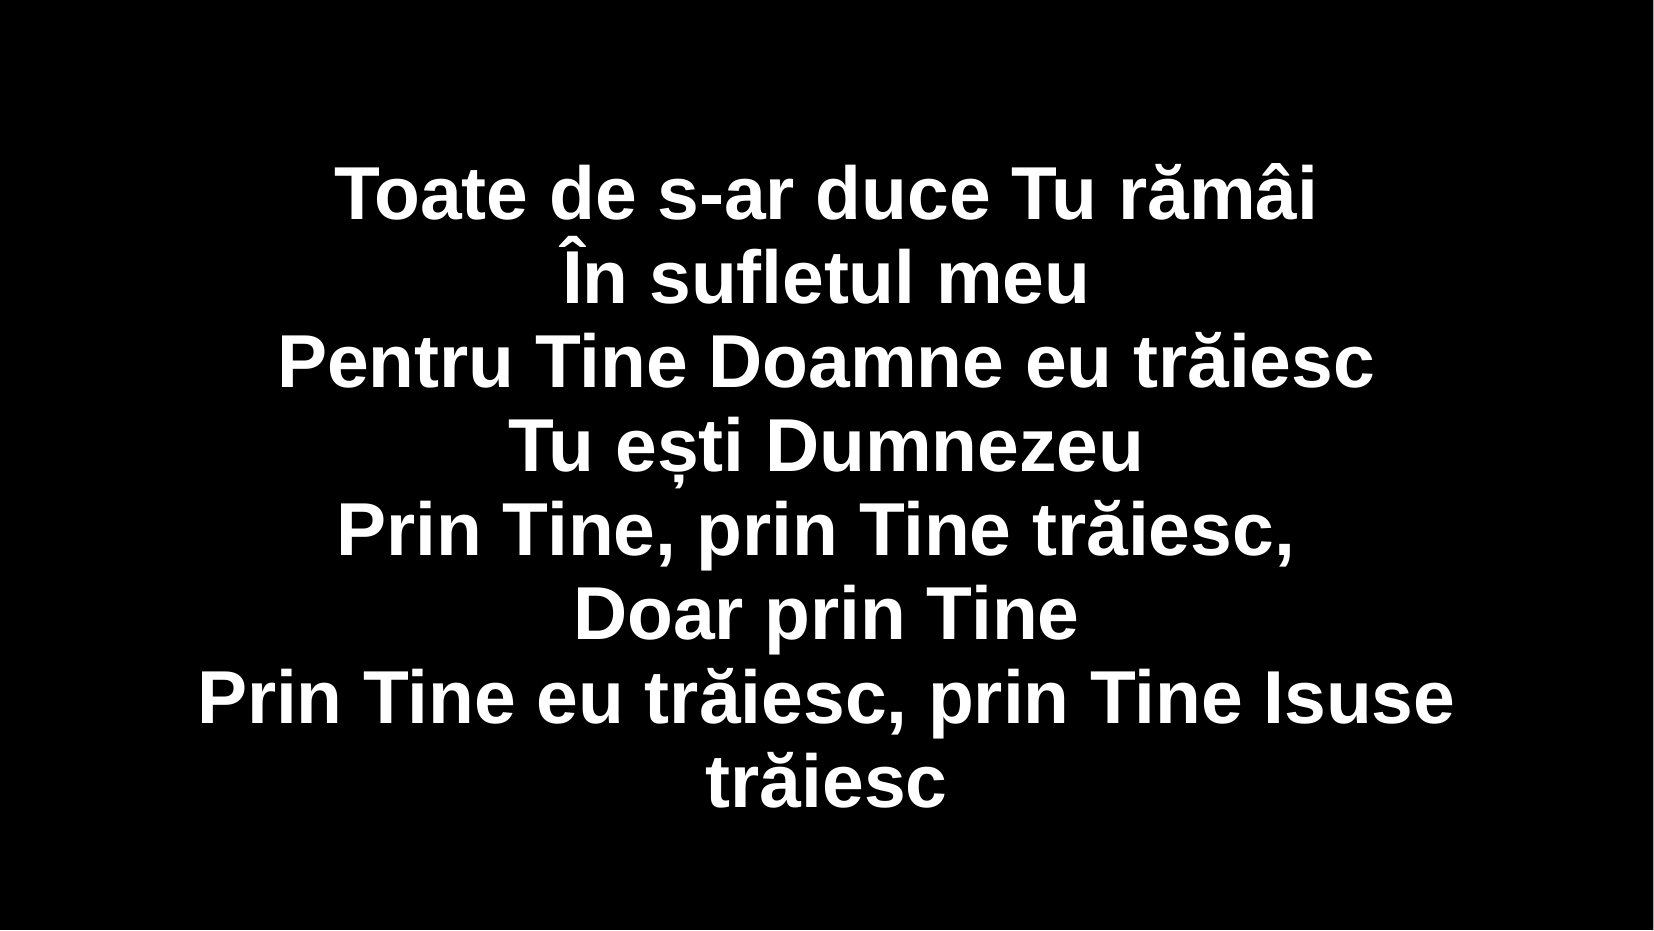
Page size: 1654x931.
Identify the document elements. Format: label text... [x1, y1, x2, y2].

text_box Toate de s-ar duce Tu rămâi În sufletul meu Pentru Tine Doamne eu trăiesc Tu ești Dumnezeu Prin Tine, prin Tine trăiesc, Doar prin Tine Prin Tine eu trăiesc, prin Tine Isuse trăiesc [82, 109, 1571, 866]
